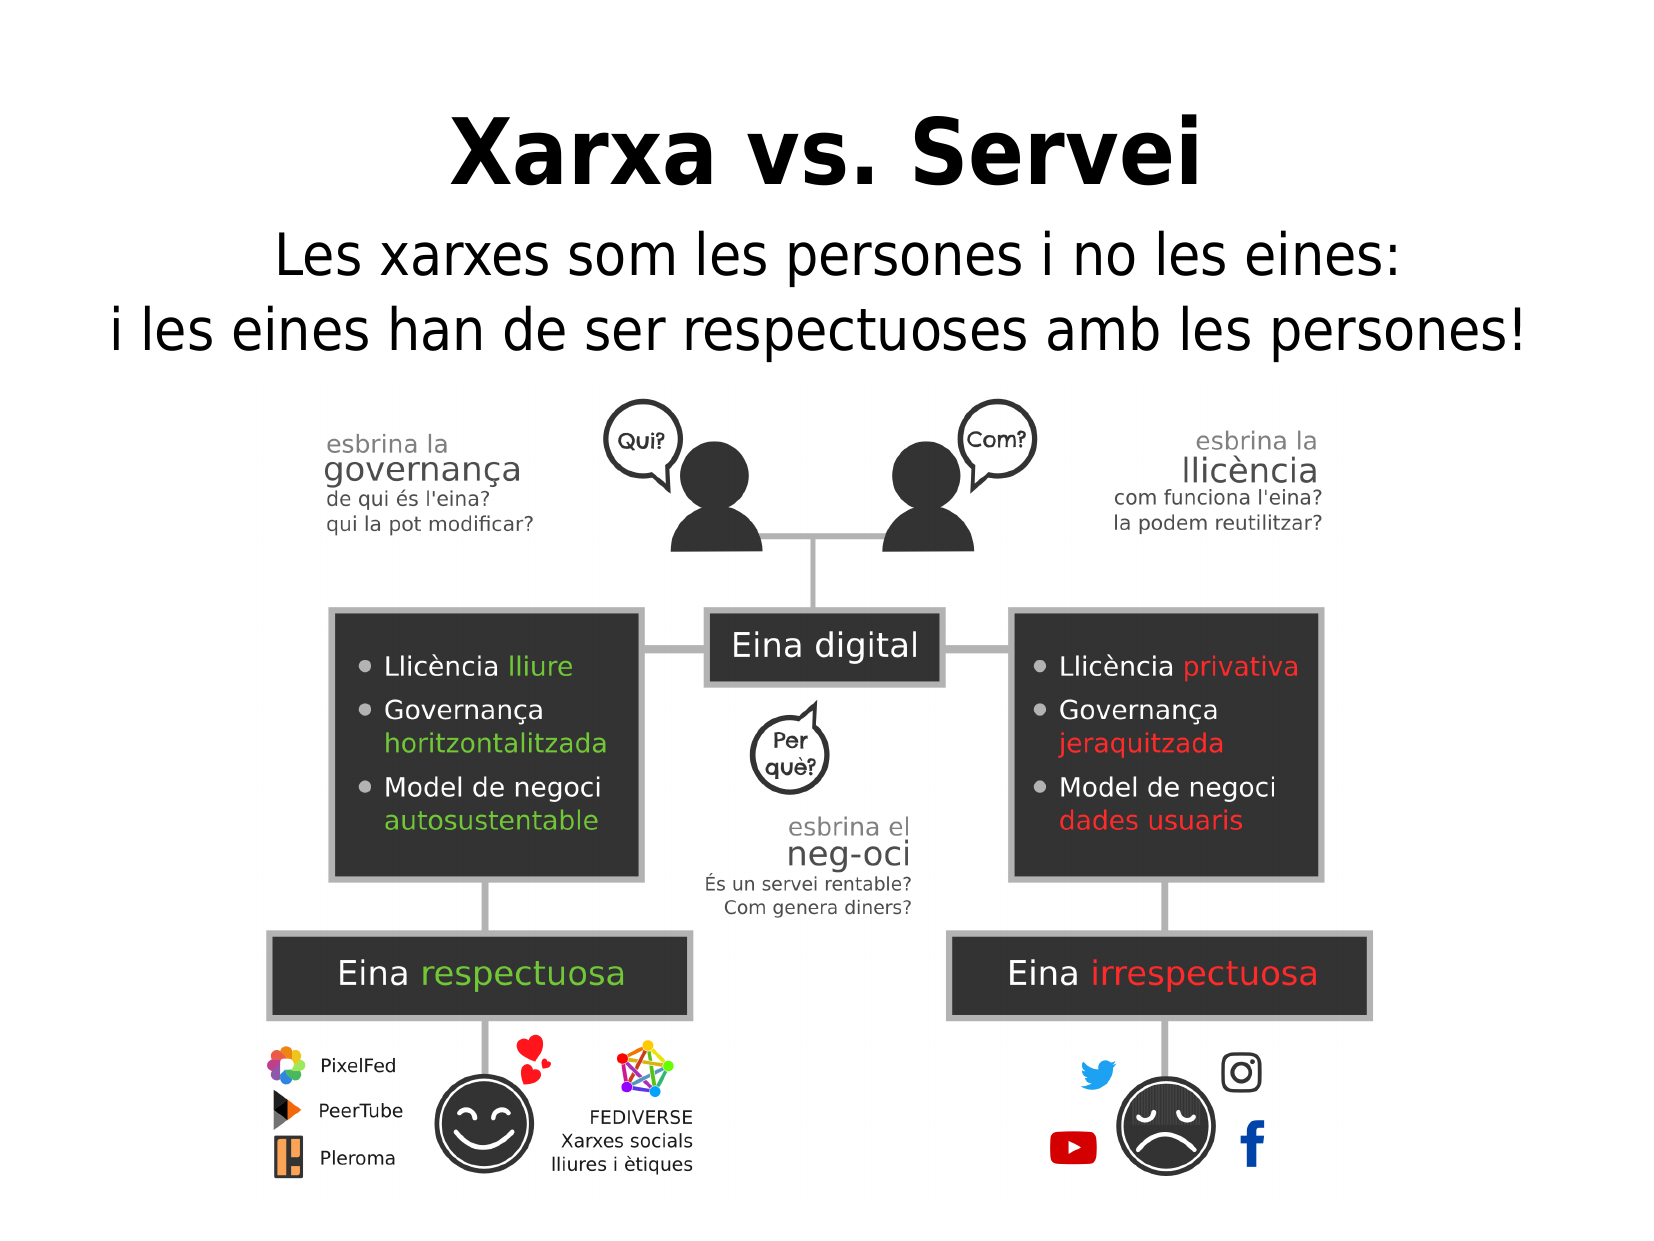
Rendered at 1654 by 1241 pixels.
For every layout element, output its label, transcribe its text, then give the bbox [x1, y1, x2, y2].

picture [242, 383, 1401, 1201]
title Les xarxes som les persones i no les eines: i les eines han de ser respectuoses amb les persones! [106, 221, 1571, 445]
title Xarxa vs. Servei [82, 49, 1571, 257]
